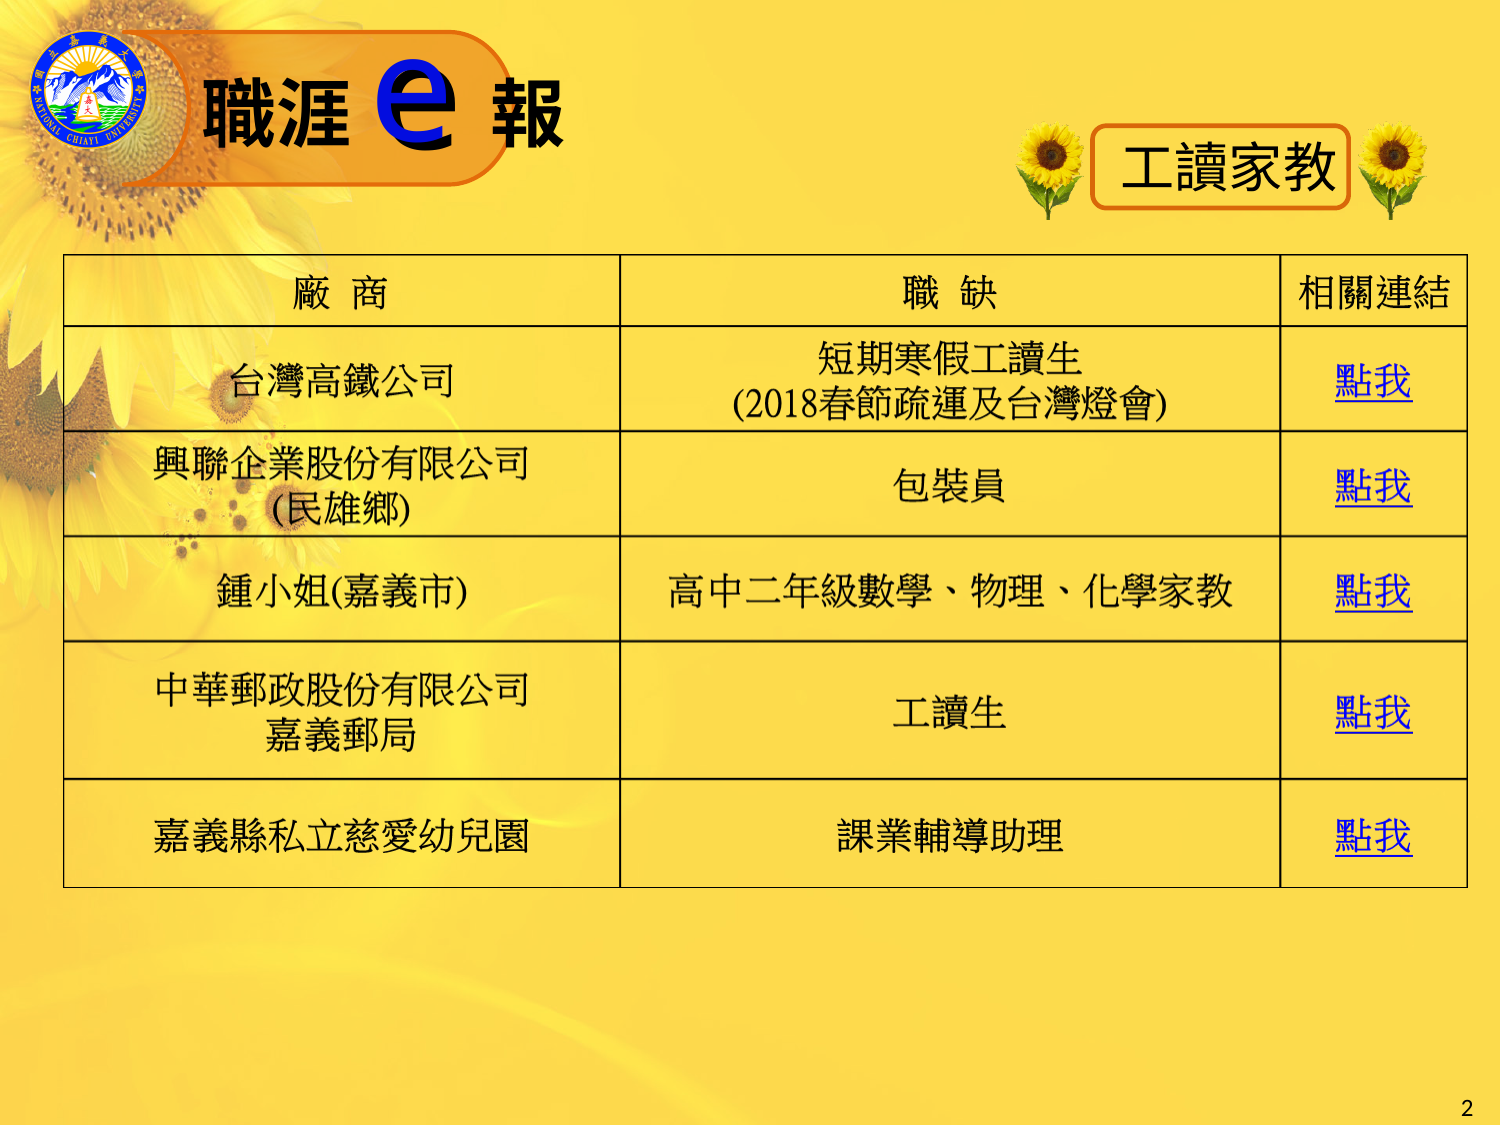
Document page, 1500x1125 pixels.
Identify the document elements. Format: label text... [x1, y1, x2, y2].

picture [1340, 119, 1442, 220]
picture [63, 254, 1468, 889]
picture [998, 119, 1099, 220]
picture [29, 30, 148, 150]
text_box 工讀家教 [1105, 125, 1340, 207]
text_box 職涯e報 [186, 0, 609, 181]
text_box [123, 130, 469, 185]
text_box 2 [1445, 1084, 1490, 1125]
text_box [123, 32, 186, 86]
